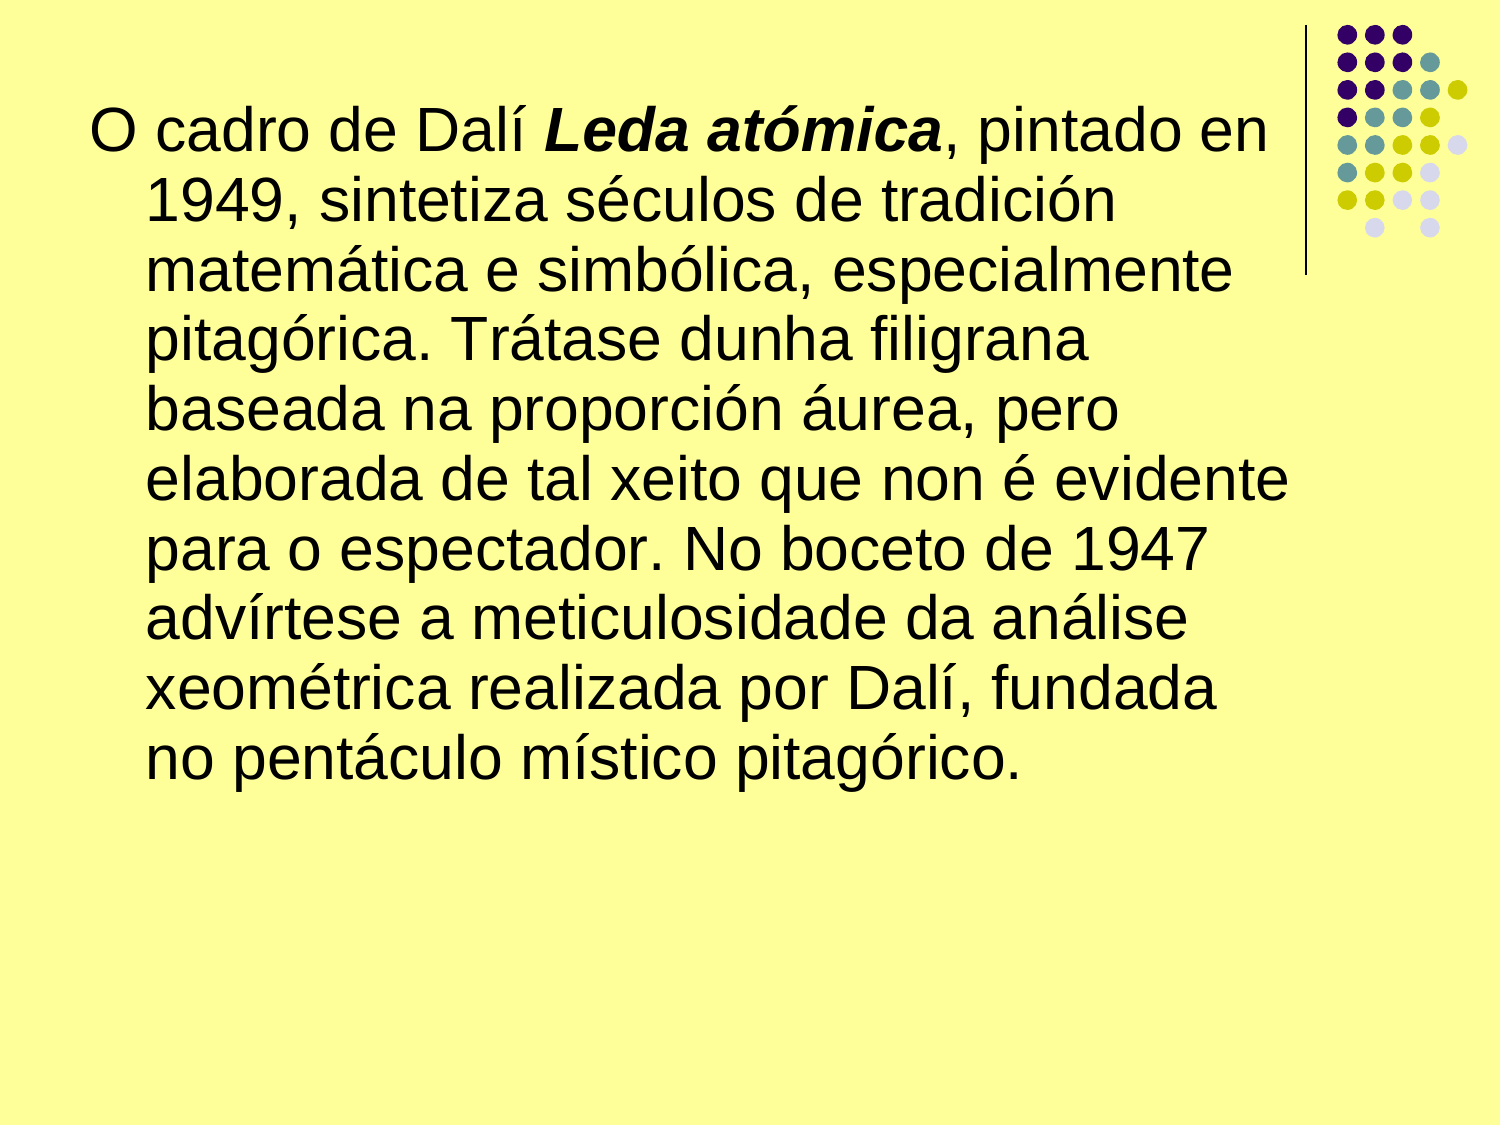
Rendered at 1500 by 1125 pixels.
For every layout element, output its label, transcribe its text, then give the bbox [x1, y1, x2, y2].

list O cadro de Dalí Leda atómica, pintado en 1949, sintetiza séculos de tradición matemática e simbólica, especialmente pitagórica. Trátase dunha filigrana baseada na proporción áurea, pero elaborada de tal xeito que non é evidente para o espectador. No boceto de 1947 advírtese a meticulosidade da análise xeométrica realizada por Dalí, fundada no pentáculo místico pitagórico. [74, 87, 1313, 999]
